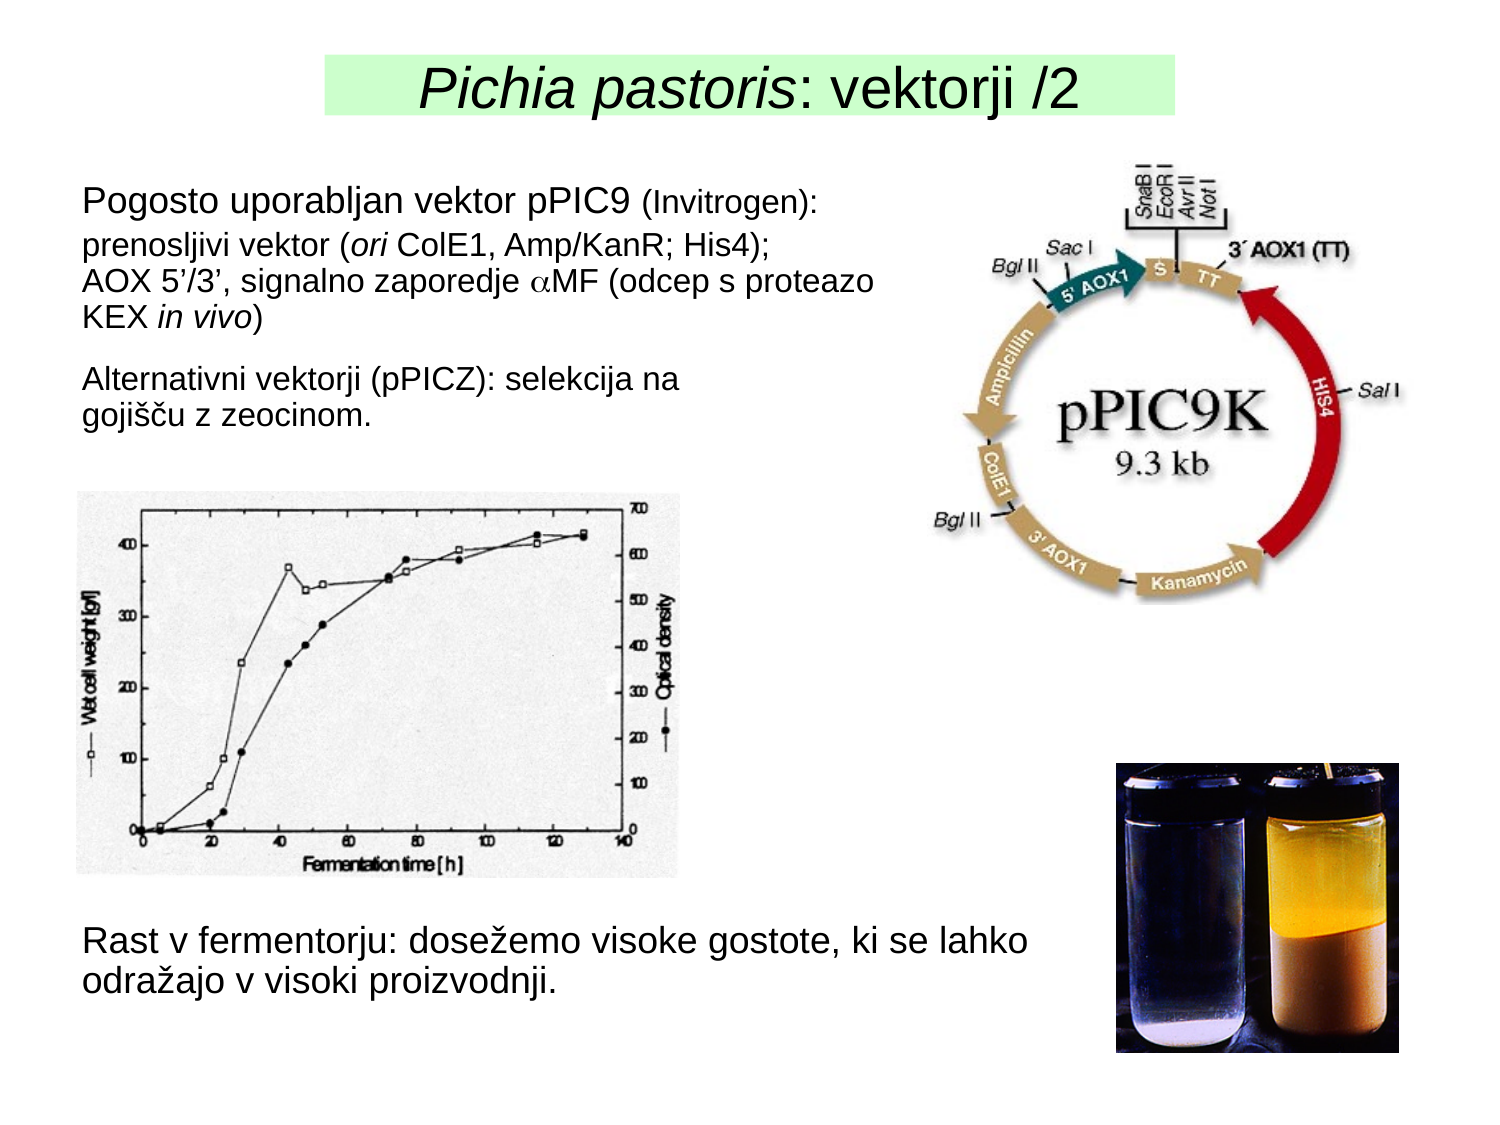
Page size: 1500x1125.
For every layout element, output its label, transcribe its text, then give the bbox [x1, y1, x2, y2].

picture [927, 160, 1420, 605]
list Pogosto uporabljan vektor pPIC9 (Invitrogen): prenosljivi vektor (ori ColE1, Amp/KanR; His4); AOX 5’/3’, signalno zaporedje aMF (odcep s proteazo KEX in vivo) Alternativni vektorji (pPICZ): selekcija na gojišču z zeocinom. Rast v fermentorju: dosežemo visoke gostote, ki se lahko odražajo v visoki proizvodnji. [66, 173, 1450, 1091]
picture [1116, 763, 1399, 1053]
text_box Pichia pastoris: vektorji /2 [324, 54, 1176, 116]
picture [76, 491, 680, 878]
